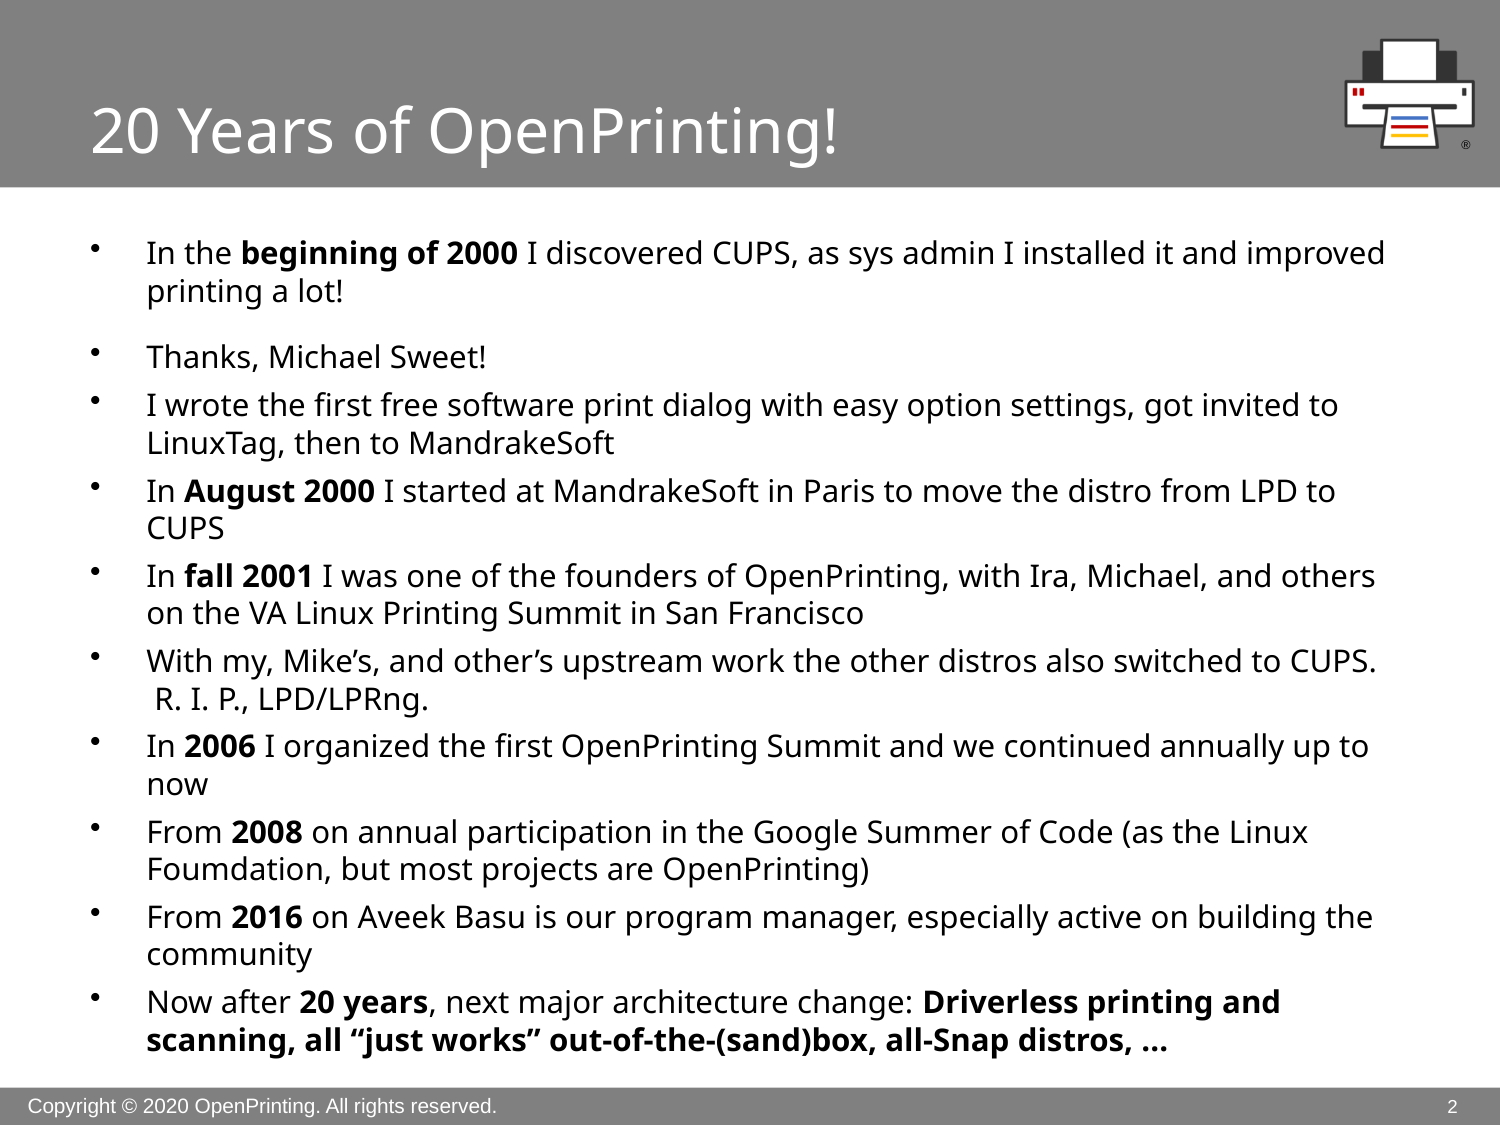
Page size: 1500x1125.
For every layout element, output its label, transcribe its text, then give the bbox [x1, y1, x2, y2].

title 20 Years of OpenPrinting! [75, 7, 1317, 175]
picture [1339, 33, 1480, 154]
slide_number <number> [1405, 1087, 1500, 1125]
list In the beginning of 2000 I discovered CUPS, as sys admin I installed it and improved printing a lot! Thanks, Michael Sweet! I wrote the first free software print dialog with easy option settings, got invited to LinuxTag, then to MandrakeSoft In August 2000 I started at MandrakeSoft in Paris to move the distro from LPD to CUPS In fall 2001 I was one of the founders of OpenPrinting, with Ira, Michael, and others on the VA Linux Printing Summit in San Francisco With my, Mike’s, and other’s upstream work the other distros also switched to CUPS. R. I. P., LPD/LPRng. In 2006 I organized the first OpenPrinting Summit and we continued annually up to now From 2008 on annual participation in the Google Summer of Code (as the Linux Foumdation, but most projects are OpenPrinting) From 2016 on Aveek Basu is our program manager, especially active on building the community Now after 20 years, next major architecture change: Driverless printing and scanning, all “just works” out-of-the-(sand)box, all-Snap distros, ... [75, 224, 1425, 1067]
